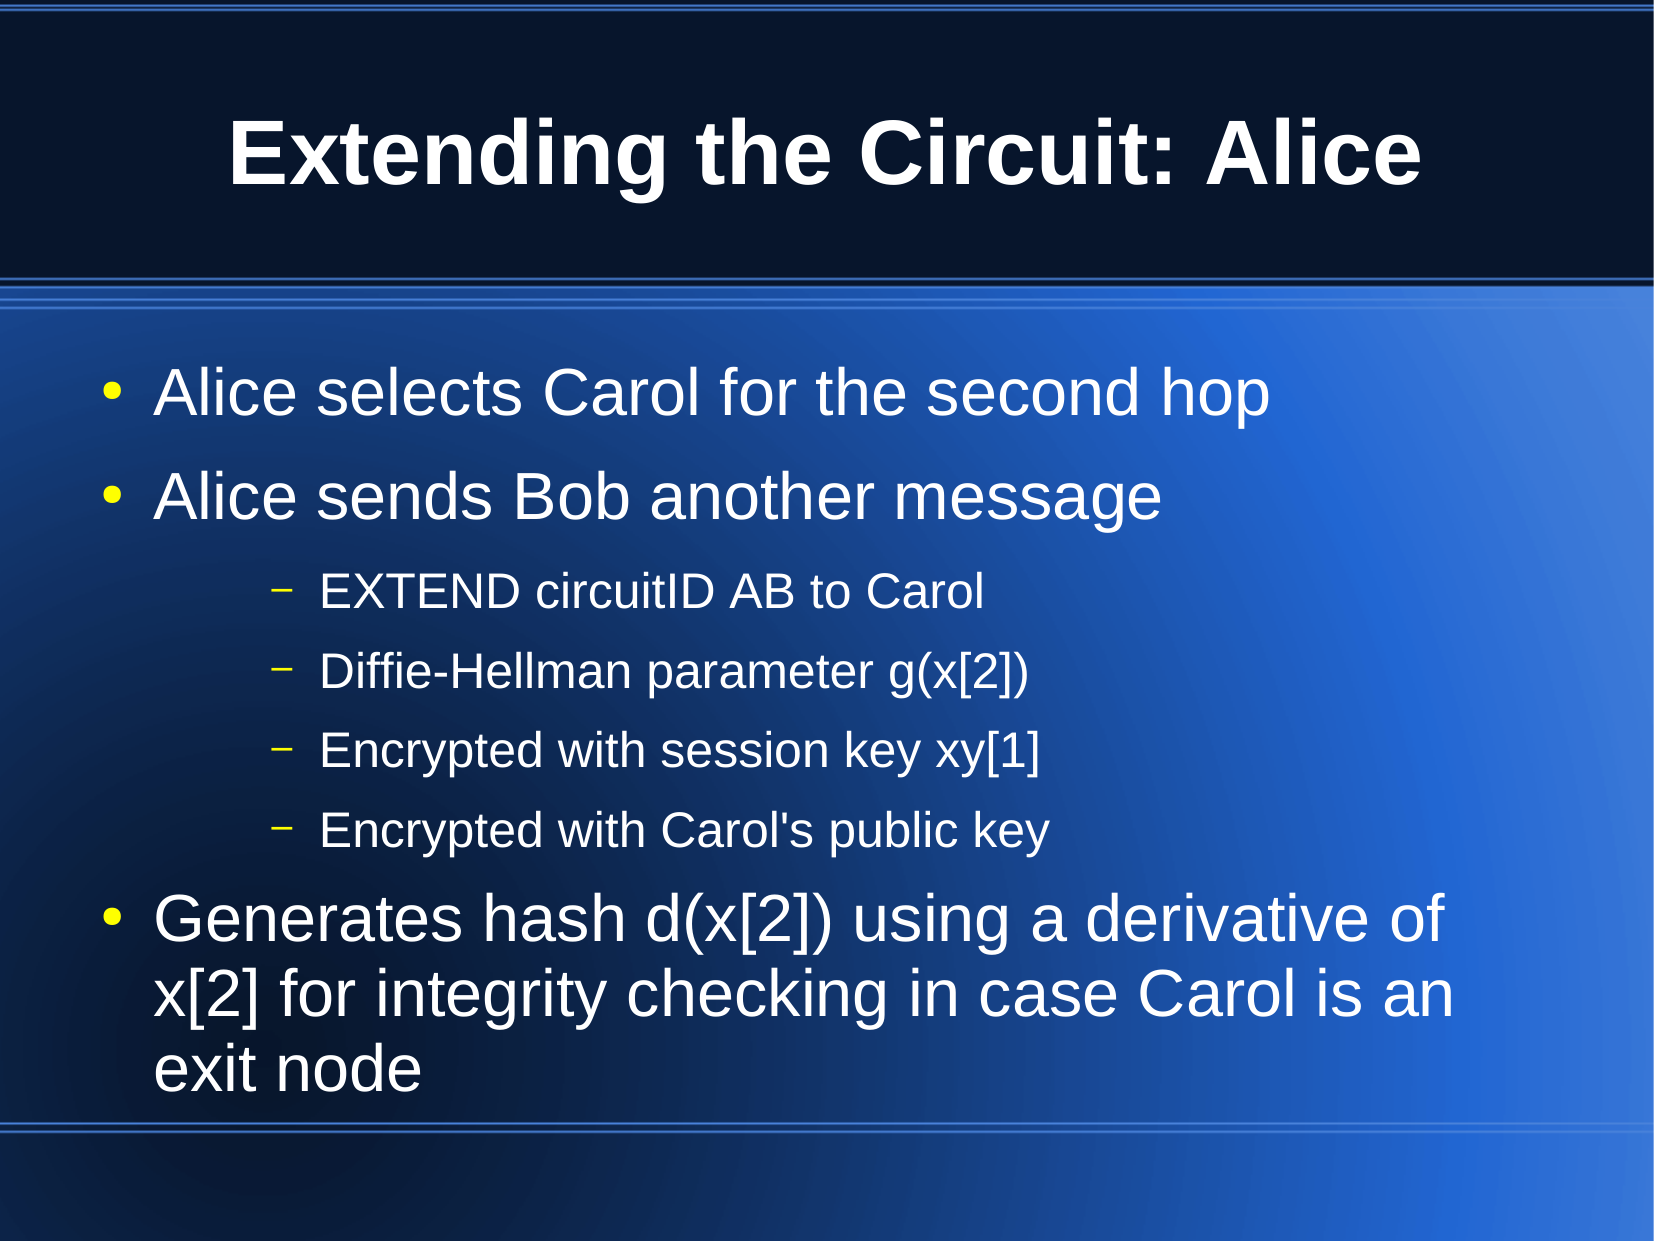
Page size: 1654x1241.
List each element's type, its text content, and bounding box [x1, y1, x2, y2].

list Alice selects Carol for the second hop Alice sends Bob another message EXTEND circuitID AB to Carol Diffie-Hellman parameter g(x[2]) Encrypted with session key xy[1] Encrypted with Carol's public key Generates hash d(x[2]) using a derivative of x[2] for integrity checking in case Carol is an exit node [82, 355, 1571, 1106]
title Extending the Circuit: Alice [82, 49, 1571, 257]
picture [0, 0, 1654, 1241]
